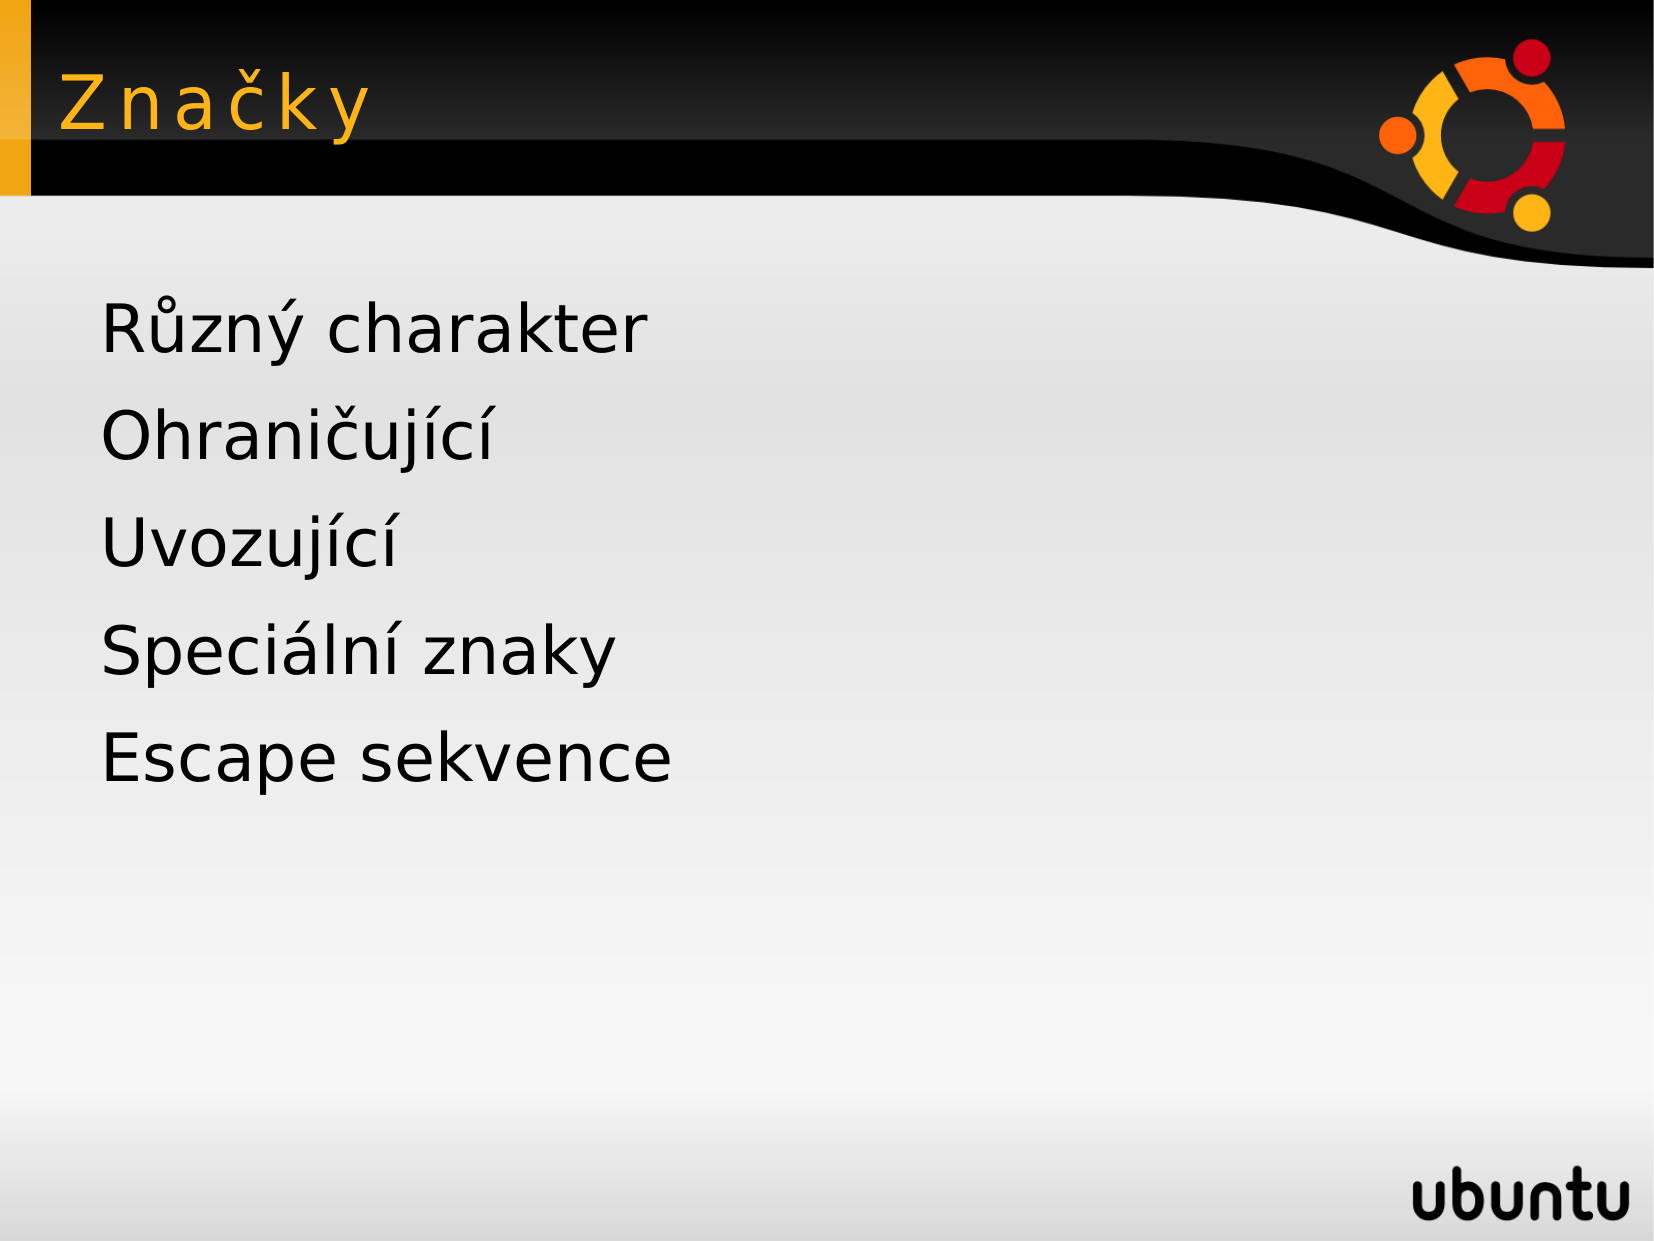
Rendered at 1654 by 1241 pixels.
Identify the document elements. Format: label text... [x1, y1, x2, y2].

list Různý charakter Ohraničující Uvozující Speciální znaky Escape sekvence [82, 290, 1571, 1109]
title Značky [59, 29, 1270, 178]
picture [0, 0, 1654, 1241]
